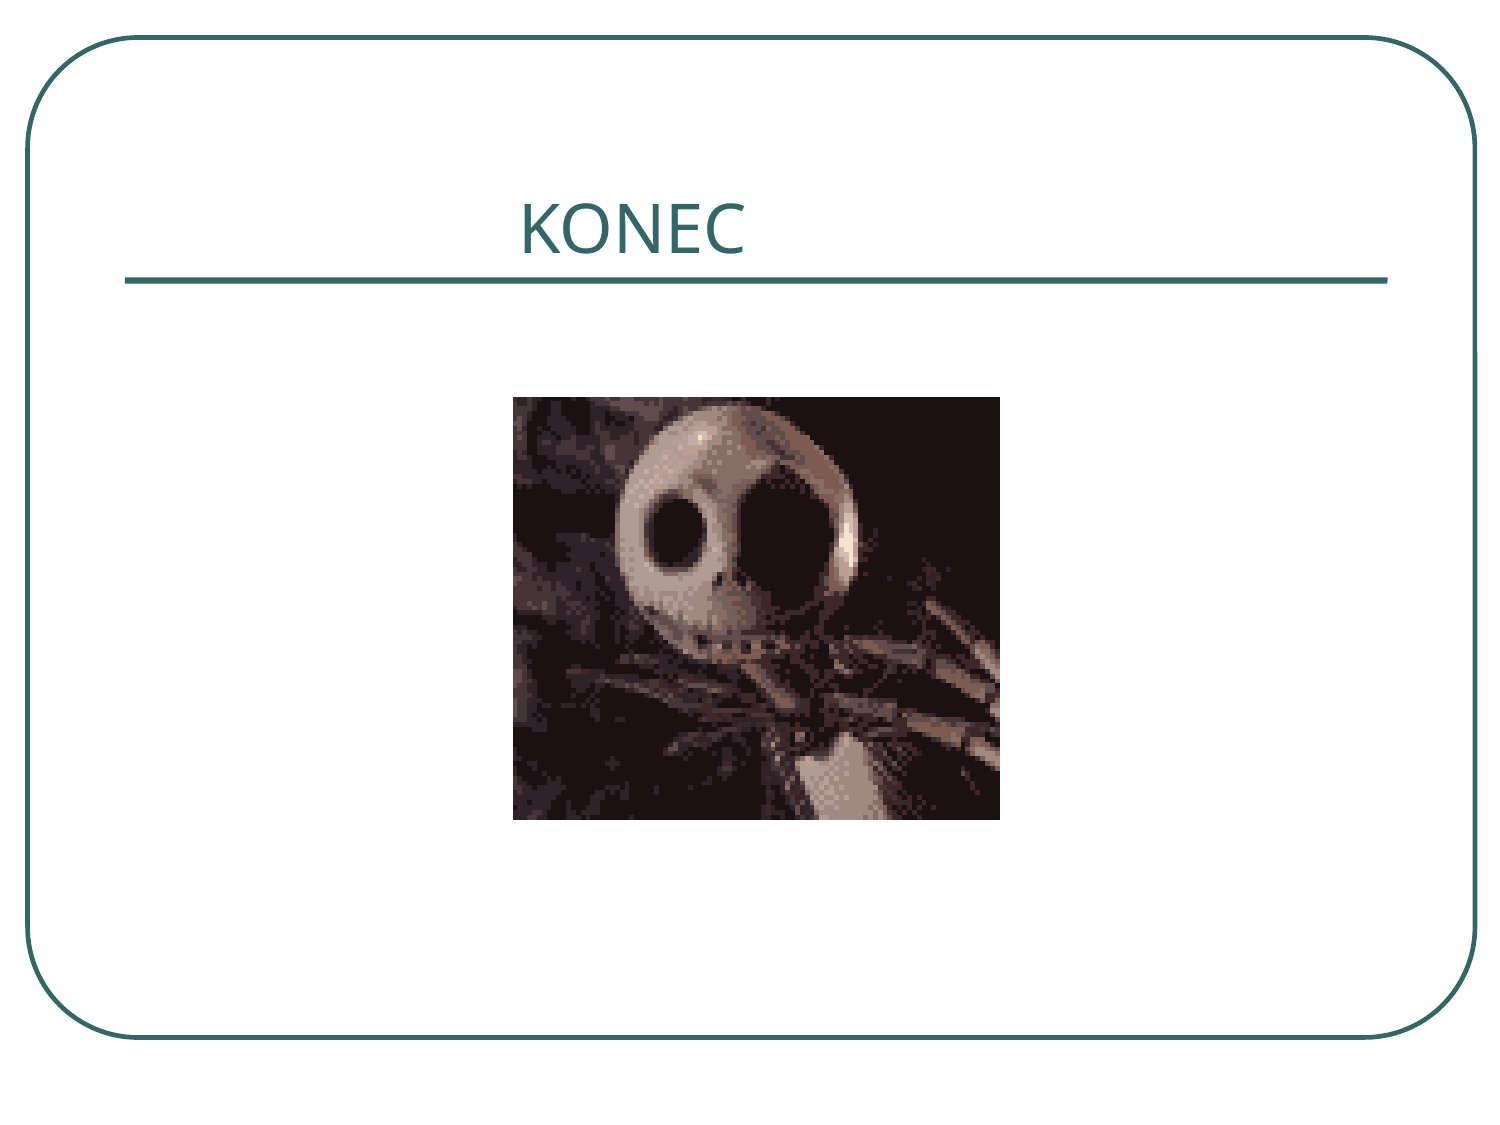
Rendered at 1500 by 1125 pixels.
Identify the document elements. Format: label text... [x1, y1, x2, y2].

picture [513, 397, 1000, 820]
title KONEC [125, 87, 1388, 275]
